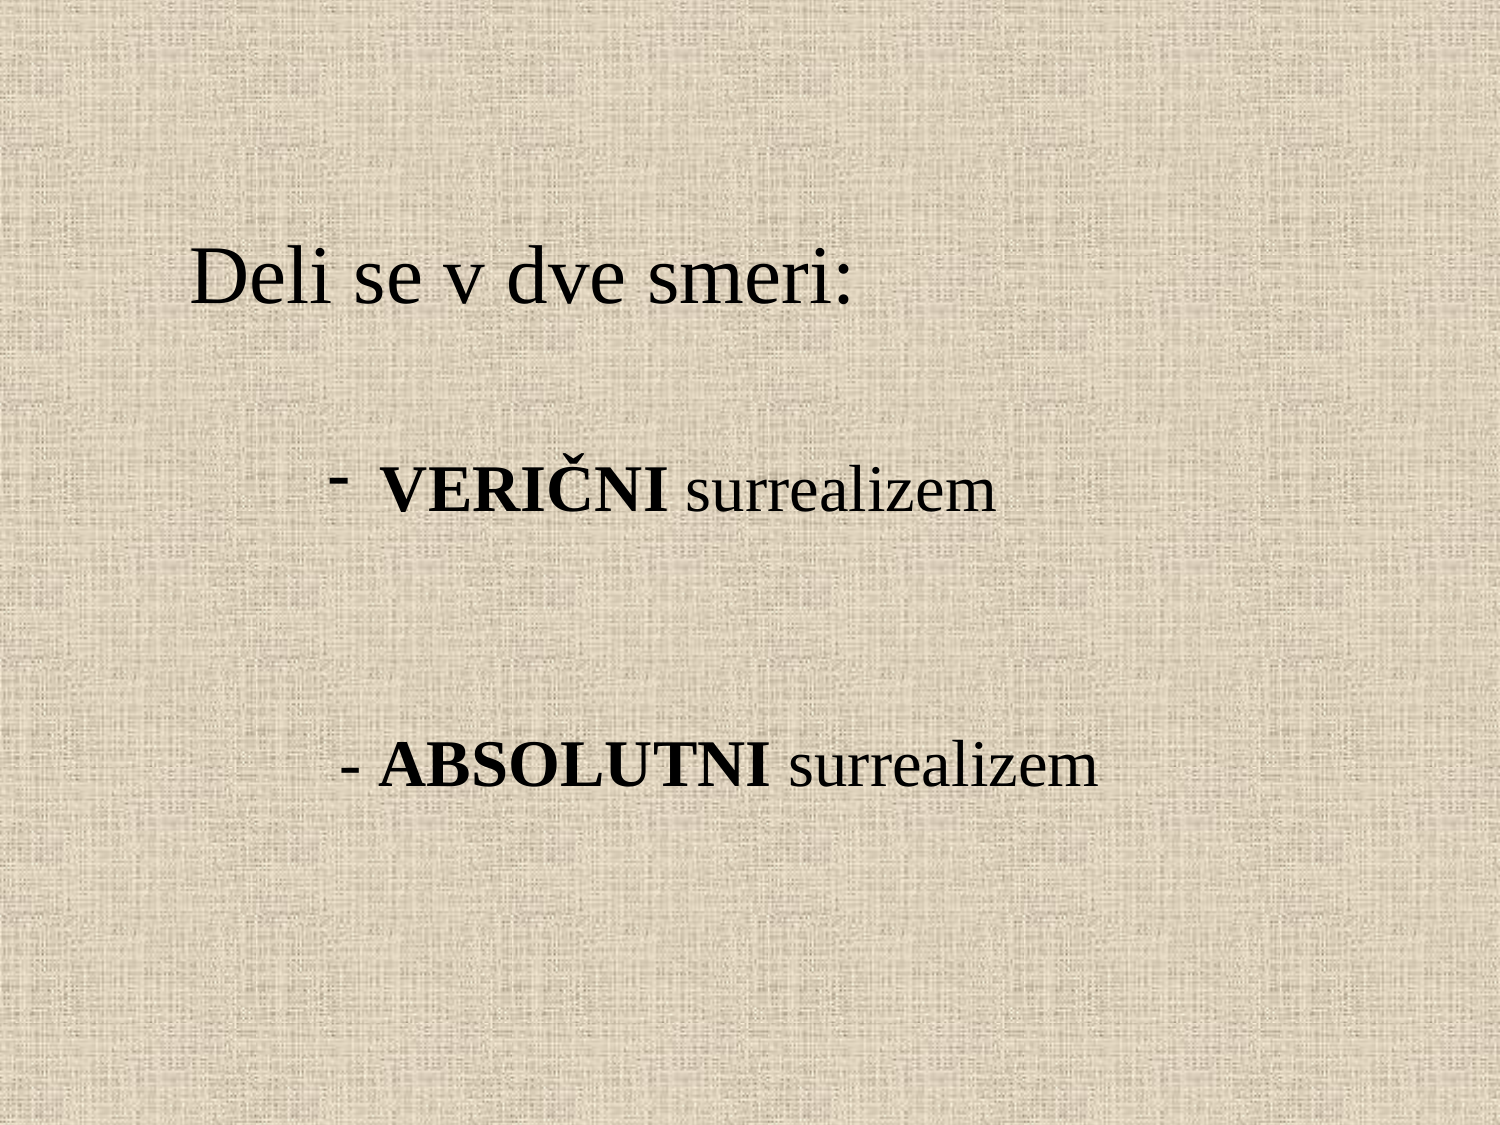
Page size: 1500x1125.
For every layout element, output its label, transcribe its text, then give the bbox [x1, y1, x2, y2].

text_box Deli se v dve smeri: [174, 212, 873, 328]
text_box - ABSOLUTNI surrealizem [324, 712, 1188, 808]
text_box VERIČNI surrealizem [48, 437, 1013, 533]
picture [0, 0, 1500, 1125]
